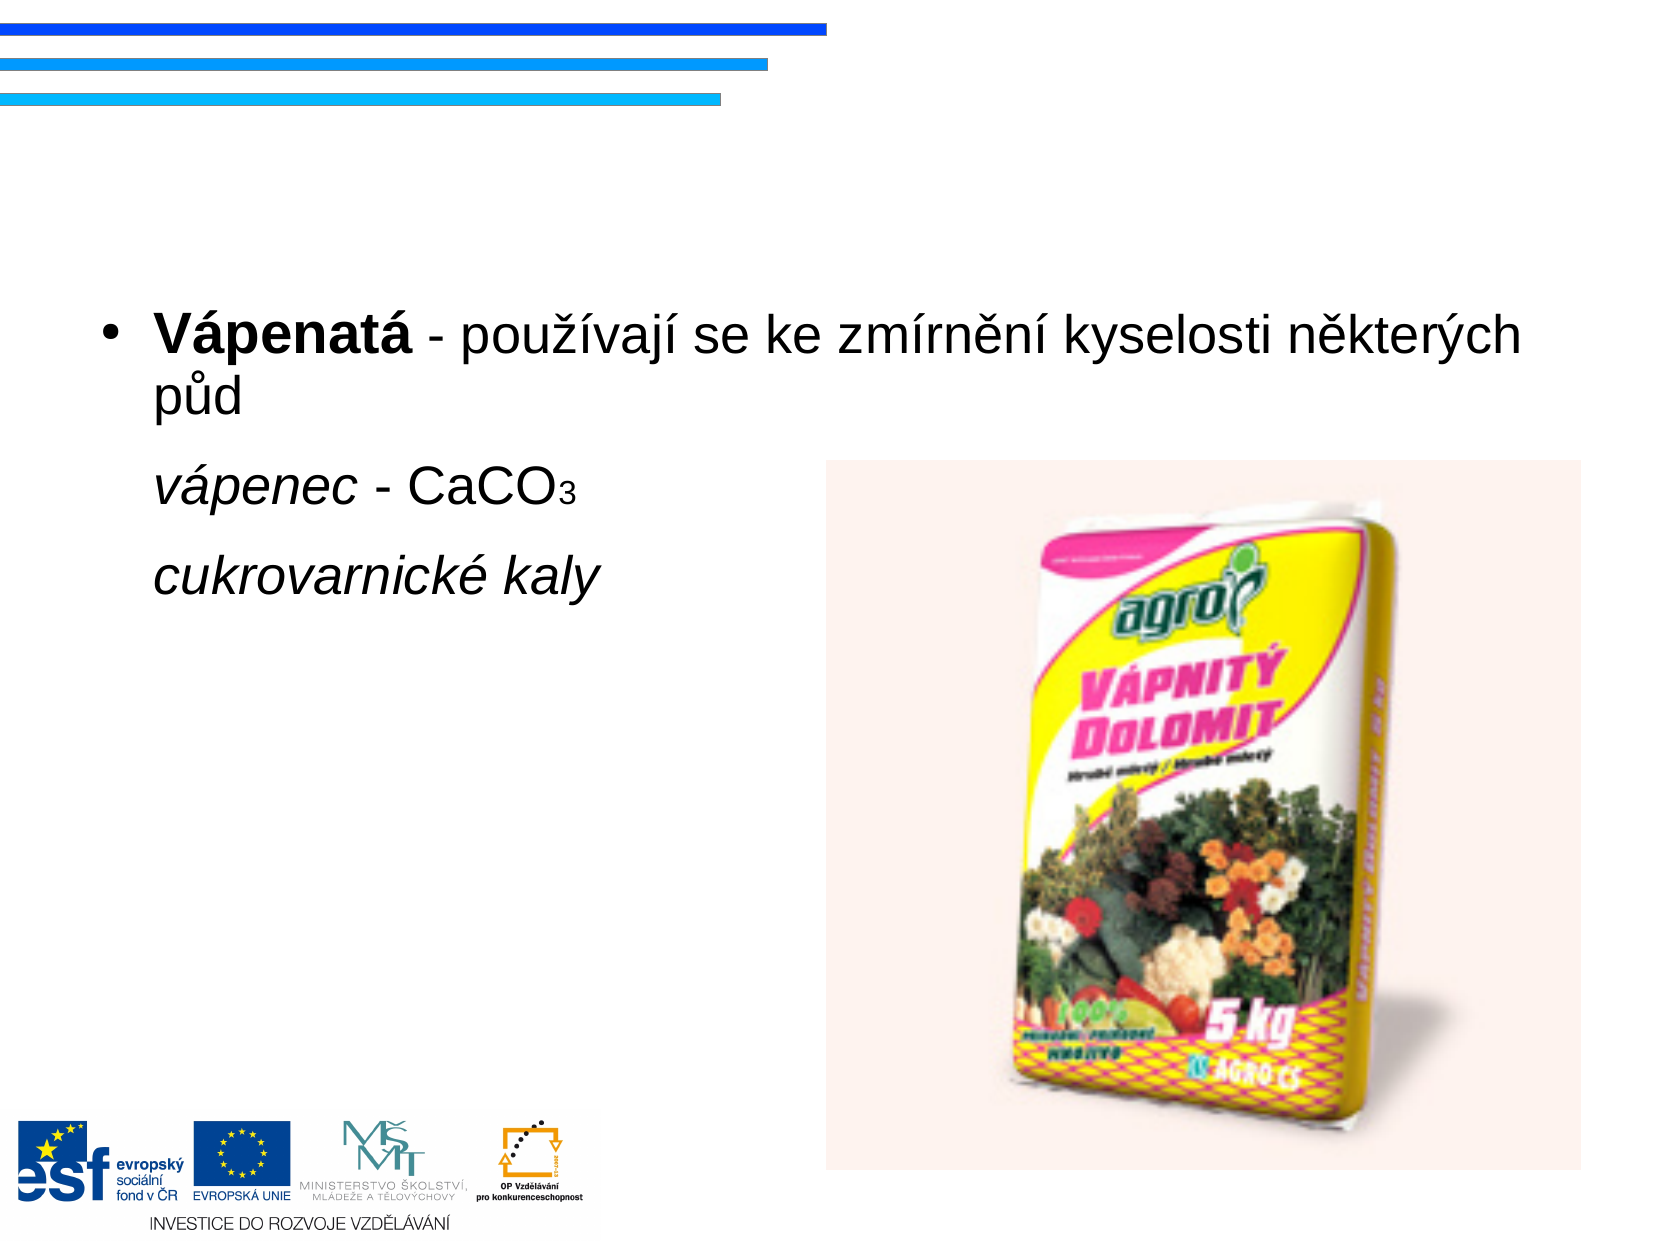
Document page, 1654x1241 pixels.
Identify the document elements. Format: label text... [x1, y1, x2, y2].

text_box [0, 58, 768, 71]
text_box [0, 23, 827, 36]
list Vápenatá - používají se ke zmírnění kyselosti některých půd vápenec - CaCO3 cukrovarnické kaly [82, 210, 1571, 1030]
picture [0, 1109, 601, 1241]
text_box [0, 93, 721, 106]
picture [826, 460, 1581, 1170]
